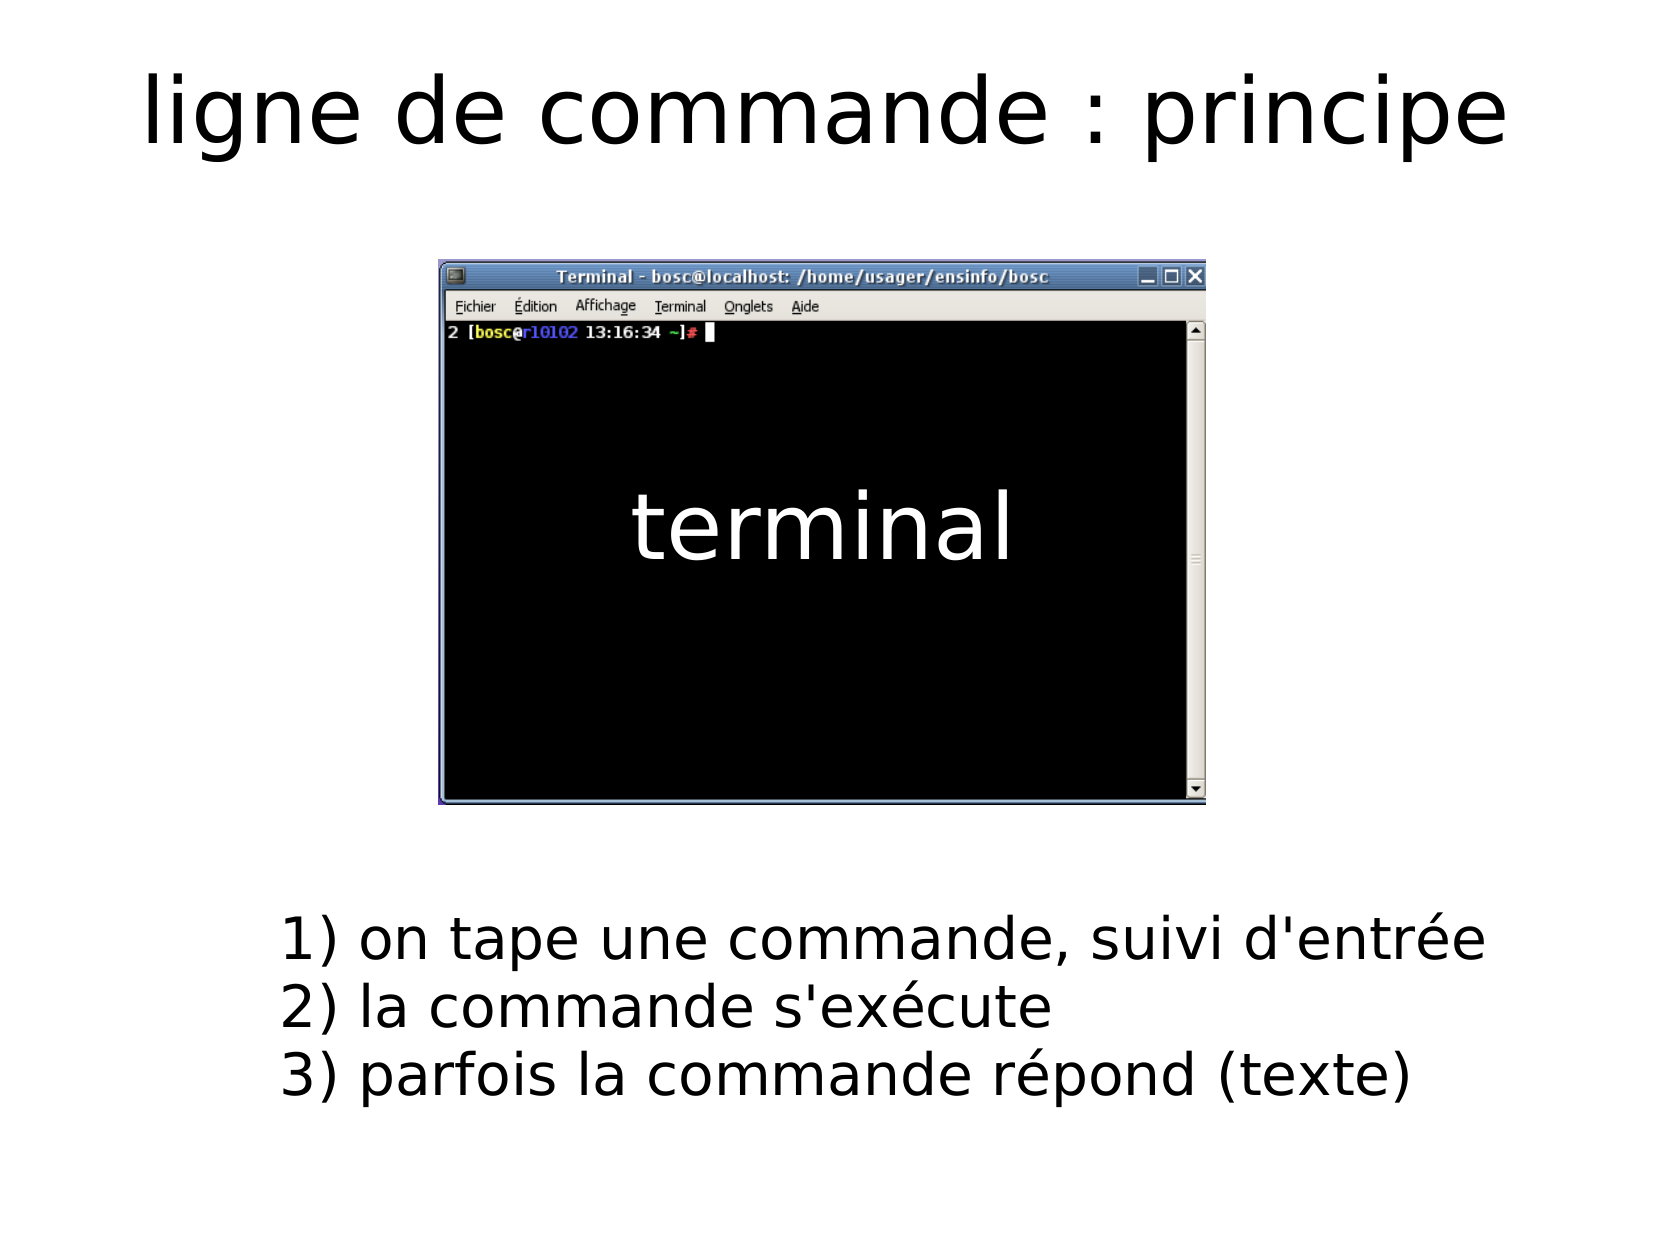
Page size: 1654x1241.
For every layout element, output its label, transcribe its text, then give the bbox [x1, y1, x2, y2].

picture [438, 259, 1206, 805]
title ligne de commande : principe [0, 47, 1654, 173]
text_box terminal [630, 473, 1017, 581]
text_box on tape une commande, suivi d'entrée la commande s'exécute parfois la commande répond (texte) [280, 905, 1489, 1110]
